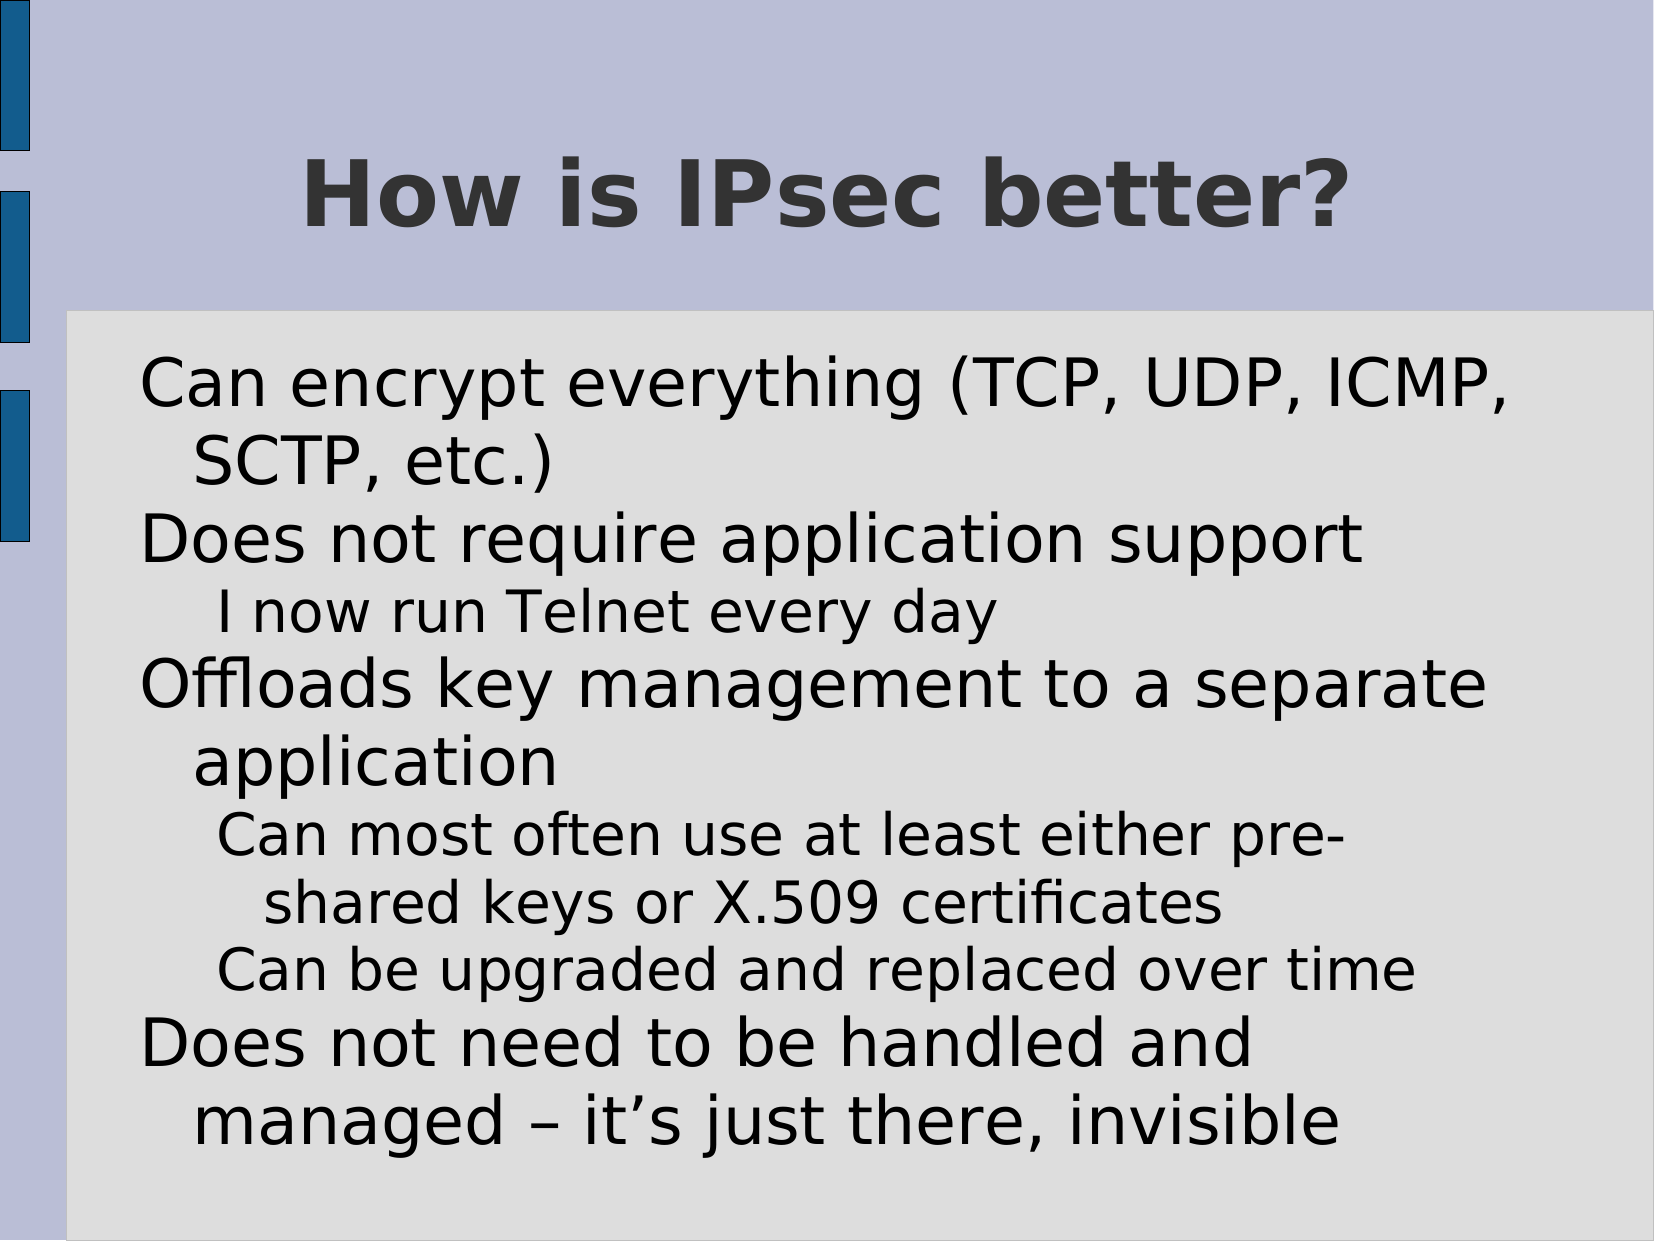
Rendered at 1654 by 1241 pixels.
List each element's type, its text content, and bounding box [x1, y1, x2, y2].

title How is IPsec better? [121, 91, 1534, 299]
list Can encrypt everything (TCP, UDP, ICMP, SCTP, etc.) Does not require application support I now run Telnet every day Offloads key management to a separate application Can most often use at least either pre-shared keys or X.509 certificates Can be upgraded and replaced over time Does not need to be handled and managed – it’s just there, invisible [121, 344, 1534, 1161]
